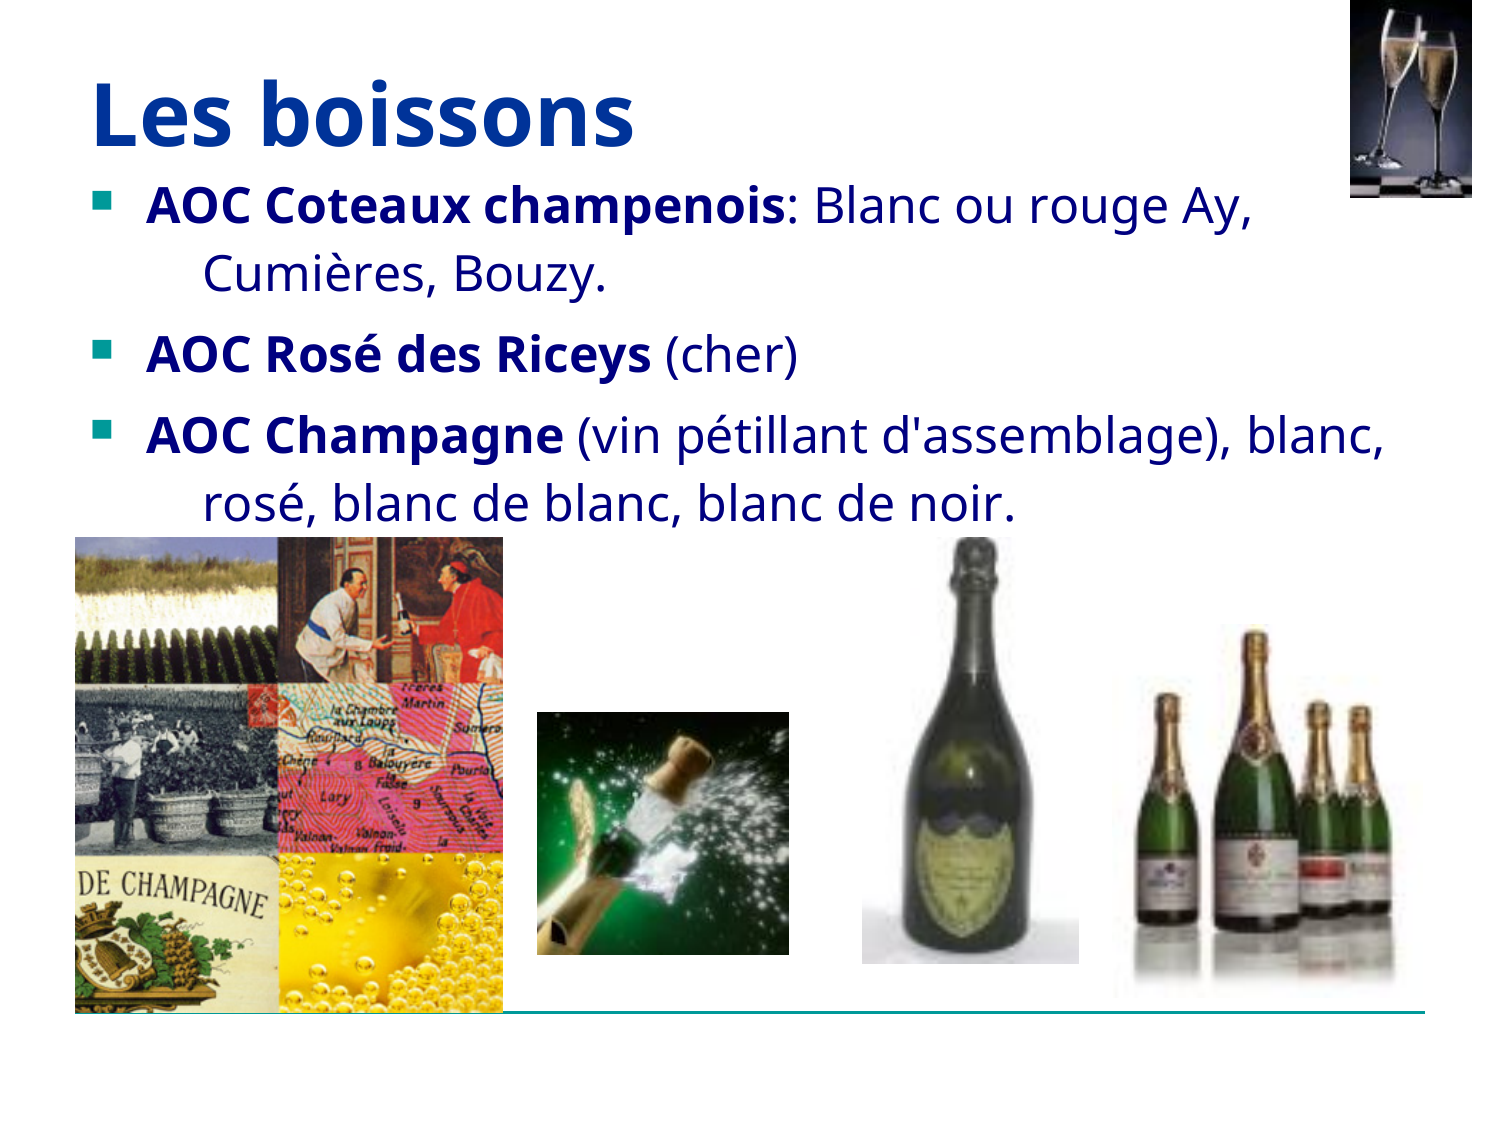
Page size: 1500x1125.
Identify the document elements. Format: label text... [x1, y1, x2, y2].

picture [1112, 624, 1423, 998]
picture [75, 537, 503, 1013]
title Les boissons [75, 45, 1350, 162]
list AOC Coteaux champenois: Blanc ou rouge Ay, Cumières, Bouzy. AOC Rosé des Riceys (cher) AOC Champagne (vin pétillant d'assemblage), blanc, rosé, blanc de blanc, blanc de noir. [75, 162, 1426, 1006]
picture [537, 712, 789, 955]
picture [862, 537, 1079, 964]
picture [1350, 0, 1472, 198]
